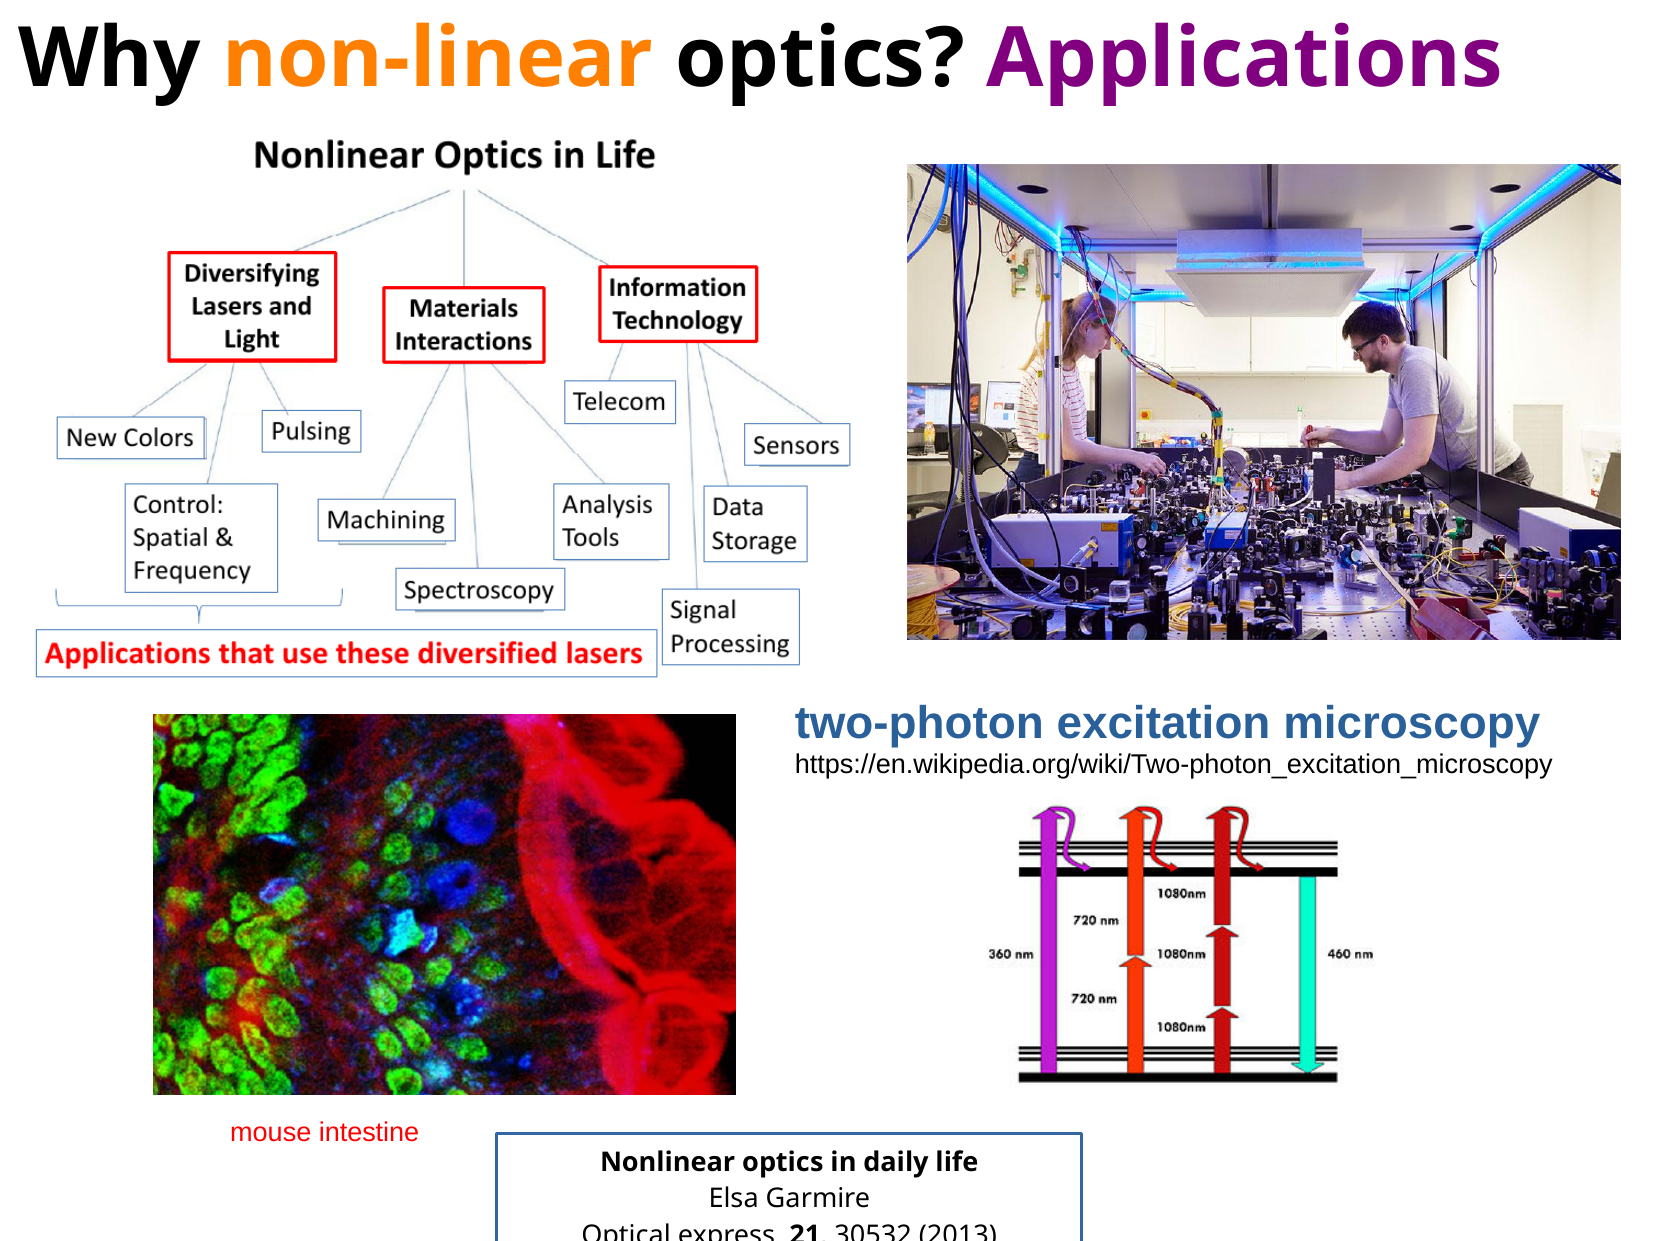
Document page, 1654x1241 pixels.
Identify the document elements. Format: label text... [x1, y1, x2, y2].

text_box Nonlinear optics in daily life Elsa Garmire Optical express 21, 30532 (2013) [496, 1133, 1082, 1235]
picture [153, 714, 736, 1096]
picture [976, 796, 1381, 1096]
picture [3, 114, 868, 707]
title Why non-linear optics? Applications [3, 0, 1654, 121]
text_box two-photon excitation microscopy https://en.wikipedia.org/wiki/Two-photon_excitation_microscopy [780, 690, 1621, 787]
picture [907, 164, 1621, 640]
text_box mouse intestine [215, 1109, 466, 1156]
